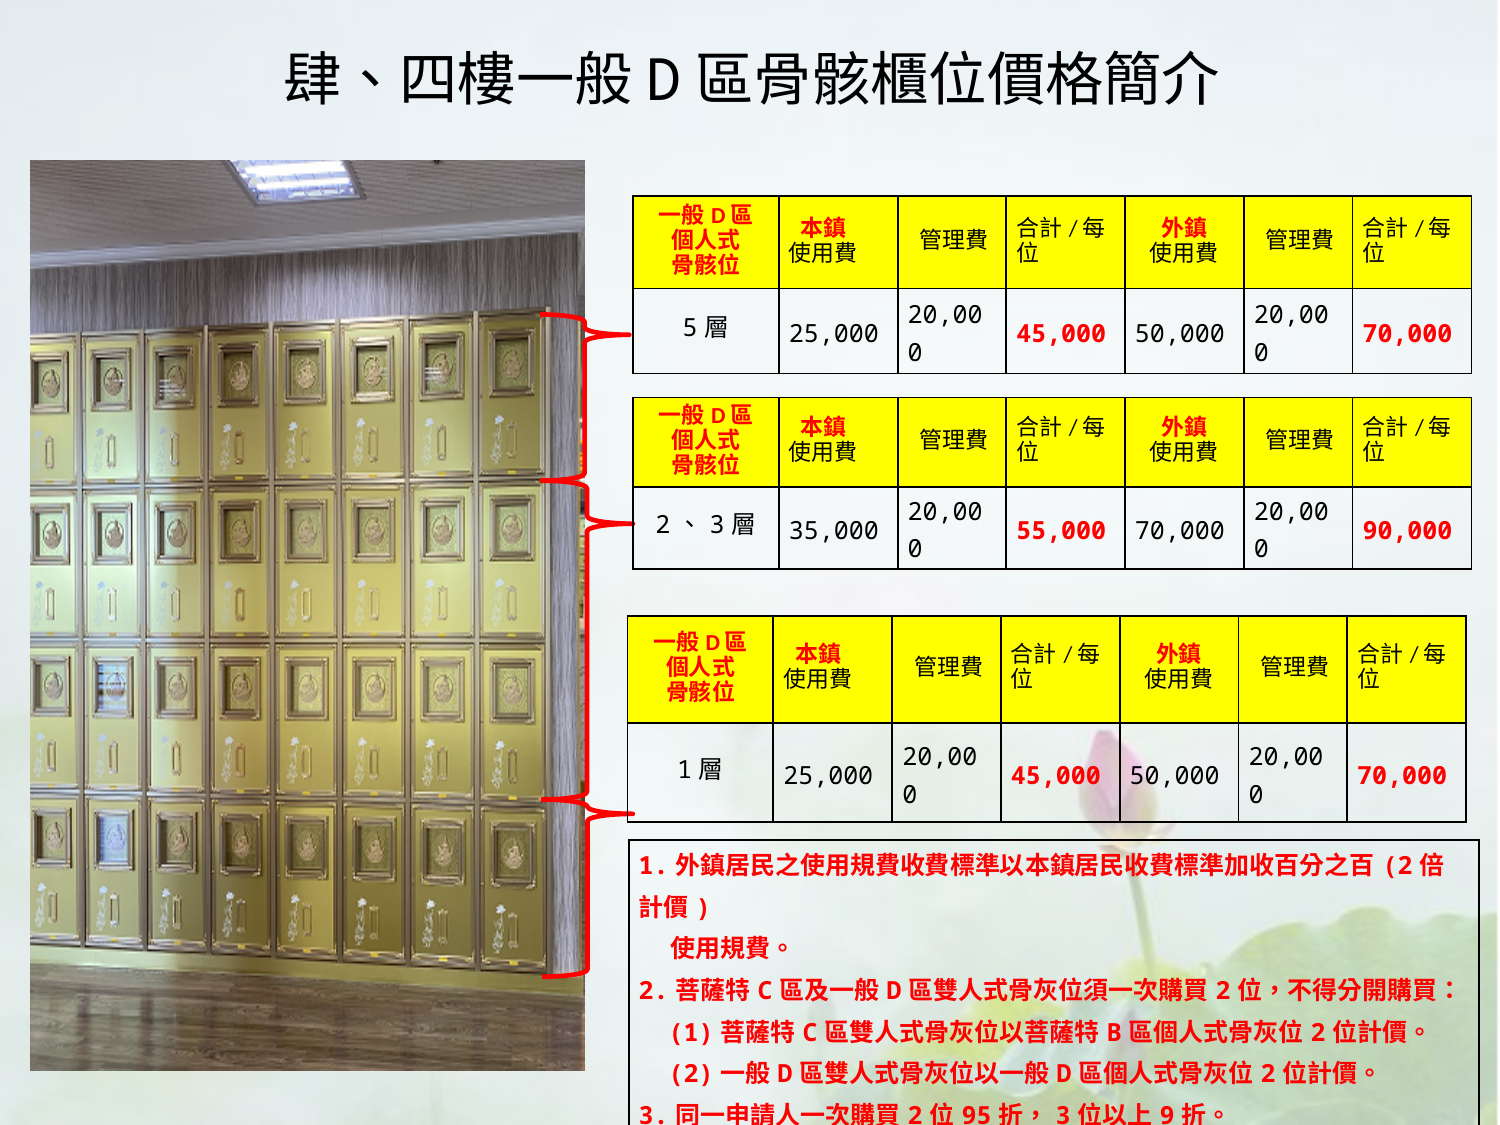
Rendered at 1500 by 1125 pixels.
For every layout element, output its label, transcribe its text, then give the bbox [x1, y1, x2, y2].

table_header 一般D區 個人式 骨骸位 [634, 398, 778, 486]
table_cell 55,000 [1007, 488, 1124, 568]
table_cell 20,000 [1245, 488, 1352, 568]
table_header 外鎮 使用費 [1126, 197, 1243, 288]
table_cell 25,000 [780, 289, 897, 373]
table_header 一般D區 個人式 骨骸位 [628, 617, 772, 722]
table_header 合計/每位 [1007, 398, 1124, 486]
table_cell 1層 [628, 724, 772, 821]
table_cell 20,000 [899, 289, 1005, 373]
table_cell 70,000 [1348, 724, 1465, 821]
table_cell 20,000 [899, 488, 1005, 568]
table_header 本鎮 使用費 [774, 617, 891, 722]
table_header 合計/每位 [1007, 197, 1124, 288]
table_cell 5層 [634, 289, 778, 373]
table_cell 90,000 [1353, 488, 1471, 568]
table_header 管理費 [899, 398, 1005, 486]
table_header 外鎮 使用費 [1121, 617, 1238, 722]
table_cell 45,000 [1007, 289, 1124, 373]
table_cell 20,000 [1245, 289, 1352, 373]
table_header 外鎮 使用費 [1126, 398, 1243, 486]
table_cell 70,000 [1353, 289, 1471, 373]
table_header 合計/每位 [1002, 617, 1119, 722]
table_header 合計/每位 [1353, 197, 1471, 288]
table_header 本鎮 使用費 [780, 398, 897, 486]
table_cell 45,000 [1002, 724, 1119, 821]
table_header 管理費 [893, 617, 1000, 722]
table_header 管理費 [899, 197, 1005, 288]
table_header 本鎮 使用費 [780, 197, 897, 288]
table_cell 20,000 [893, 724, 1000, 821]
table_cell 35,000 [780, 488, 897, 568]
title 肆、四樓一般D區骨骸櫃位價格簡介 [76, 19, 1427, 135]
table_header 管理費 [1239, 617, 1346, 722]
table_header 1.外鎮居民之使用規費收費標準以本鎮居民收費標準加收百分之百(2倍計價) 使用規費。 2.菩薩特C區及一般D區雙人式骨灰位須一次購買2位，不得分開購買： (1)菩薩特C區雙人式骨灰位以菩薩特B區個人式骨灰位2位計價。 (2)一般D區雙人式骨灰位以一般D區個人式骨灰位2位計價。 3.同一申請人一次購買2位95折，3位以上9折。 4.管理費恕不優惠。 [630, 841, 1478, 1125]
table_cell 2、3層 [634, 488, 778, 568]
picture [30, 160, 585, 1071]
picture [577, 478, 585, 483]
table_header 合計/每位 [1348, 617, 1465, 722]
table_header 一般D區 個人式 骨骸位 [634, 197, 778, 288]
table_header 管理費 [1245, 398, 1352, 486]
table_cell 50,000 [1121, 724, 1238, 821]
table_cell 70,000 [1126, 488, 1243, 568]
table_cell 25,000 [774, 724, 891, 821]
table_cell 20,000 [1239, 724, 1346, 821]
table_cell 50,000 [1126, 289, 1243, 373]
table_header 管理費 [1245, 197, 1352, 288]
table_header 合計/每位 [1353, 398, 1471, 486]
